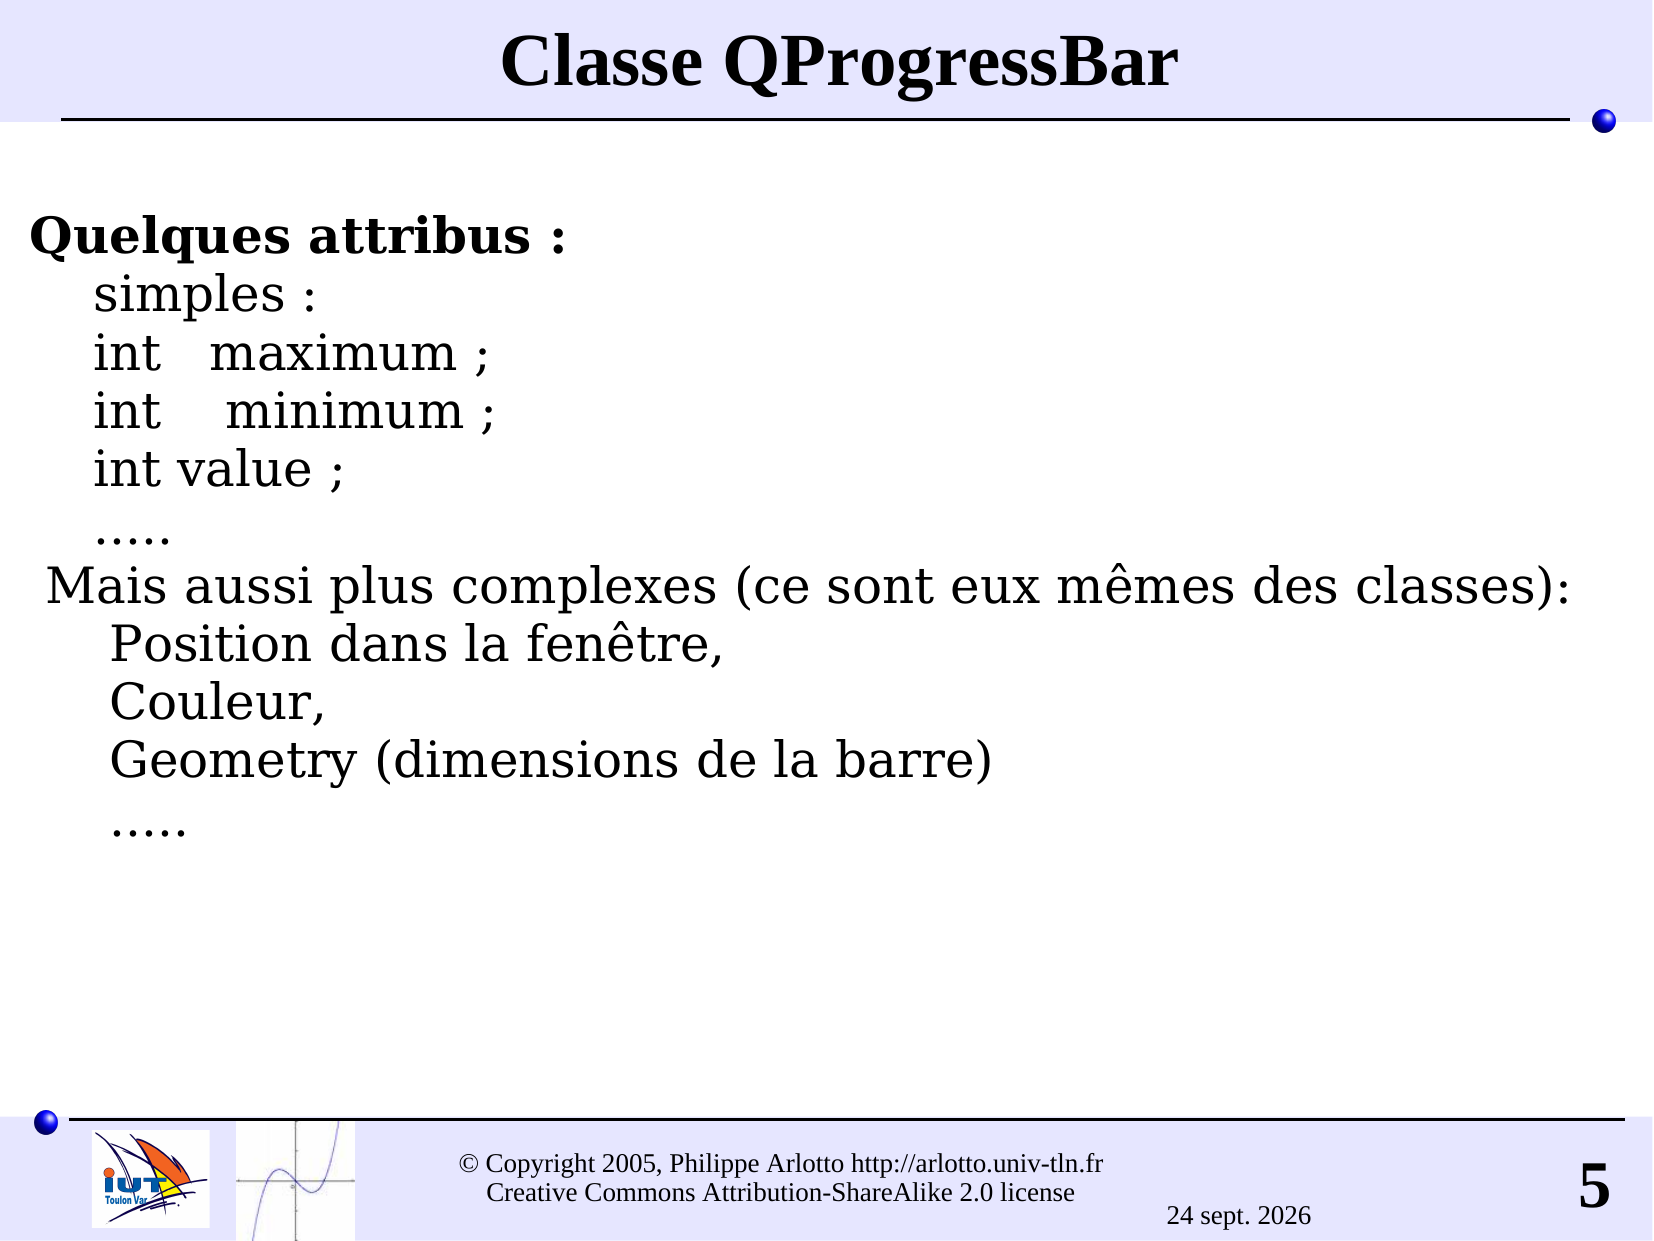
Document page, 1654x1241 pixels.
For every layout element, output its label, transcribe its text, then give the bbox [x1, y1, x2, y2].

title Classe QProgressBar [95, 11, 1585, 110]
text_box Quelques attribus : simples : int maximum ; int minimum ; int value ; ..... Mais aussi plus complexes (ce sont eux mêmes des classes): Position dans la fenêtre, Couleur, Geometry (dimensions de la barre) ..... [29, 206, 1574, 848]
picture [236, 1121, 355, 1241]
